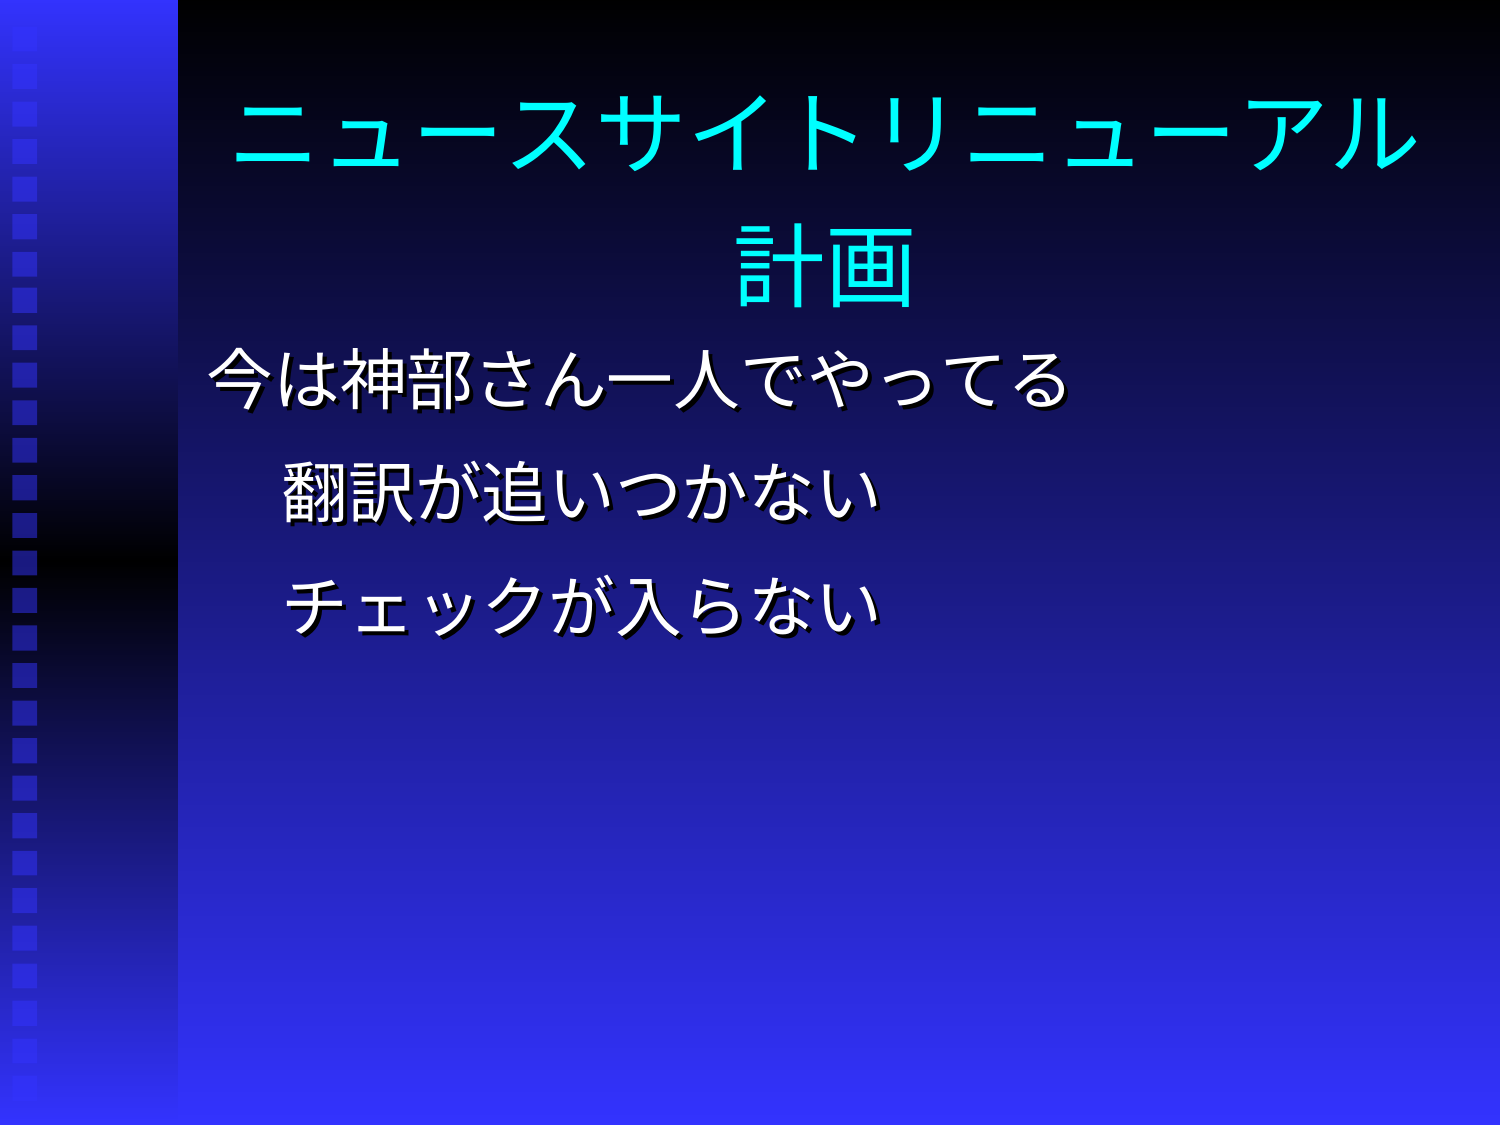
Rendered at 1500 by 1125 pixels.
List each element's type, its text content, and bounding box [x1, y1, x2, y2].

title ニュースサイトリニューアル計画 [187, 99, 1463, 288]
list 今は神部さん一人でやってる 翻訳が追いつかない チェックが入らない [191, 319, 1467, 995]
